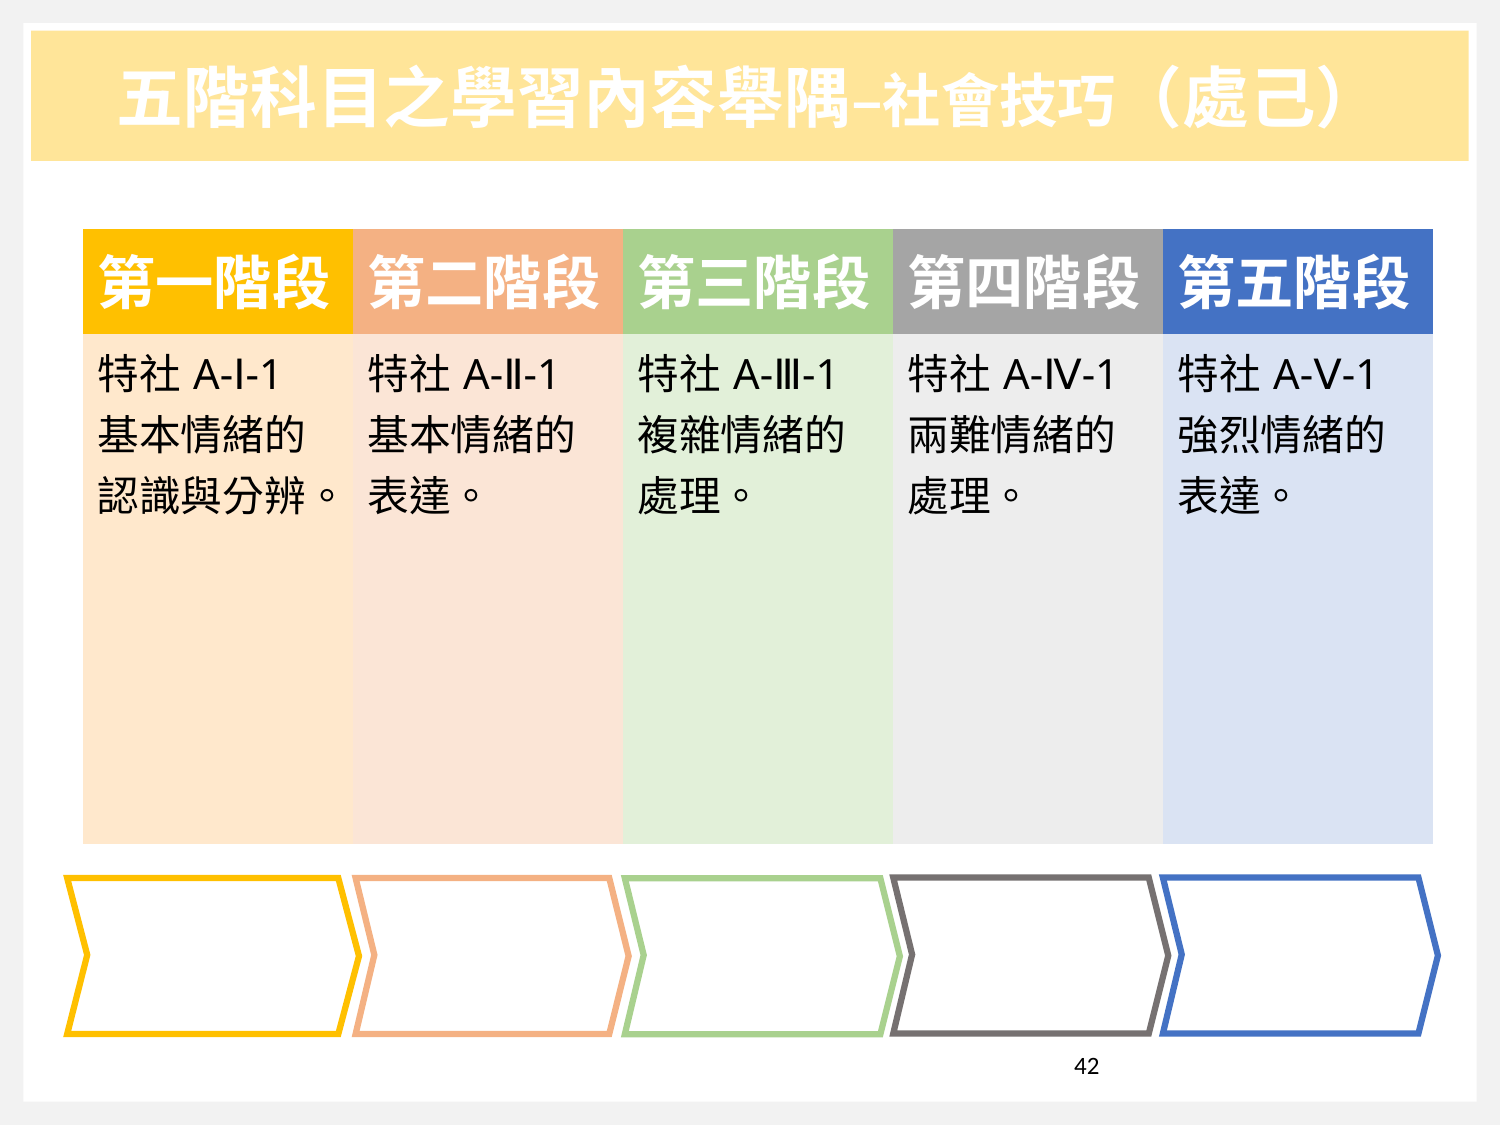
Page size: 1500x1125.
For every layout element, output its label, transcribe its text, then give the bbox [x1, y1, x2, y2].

slide_number <編號> [1059, 1042, 1397, 1103]
text_box 處理 複雜情緒 [624, 878, 900, 1035]
table_cell 特社A-Ⅱ-1 基本情緒的表達。 [353, 334, 623, 844]
text_box 認識 基本情緒 [67, 878, 359, 1034]
table_cell 特社A-Ⅳ-1 兩難情緒的處理。 [893, 334, 1163, 844]
table_header 第四階段 [893, 229, 1163, 334]
table_header 第三階段 [623, 229, 893, 334]
table_cell 特社A-Ⅴ-1 強烈情緒的表達。 [1163, 334, 1433, 844]
table_header 第五階段 [1163, 229, 1433, 334]
text_box 五階科目之學習內容舉隅–社會技巧（處己） [31, 30, 1469, 161]
table_header 第二階段 [353, 229, 623, 334]
text_box 表達 強烈情緒 [1162, 877, 1438, 1034]
table_header 第一階段 [83, 229, 353, 334]
text_box 表達 基本情緒 [355, 878, 629, 1034]
table_cell 特社A-Ⅰ-1 基本情緒的認識與分辨。 [83, 334, 353, 844]
text_box 處理 兩難情緒 [893, 877, 1169, 1034]
table_cell 特社A-Ⅲ-1 複雜情緒的處理。 [623, 334, 893, 844]
